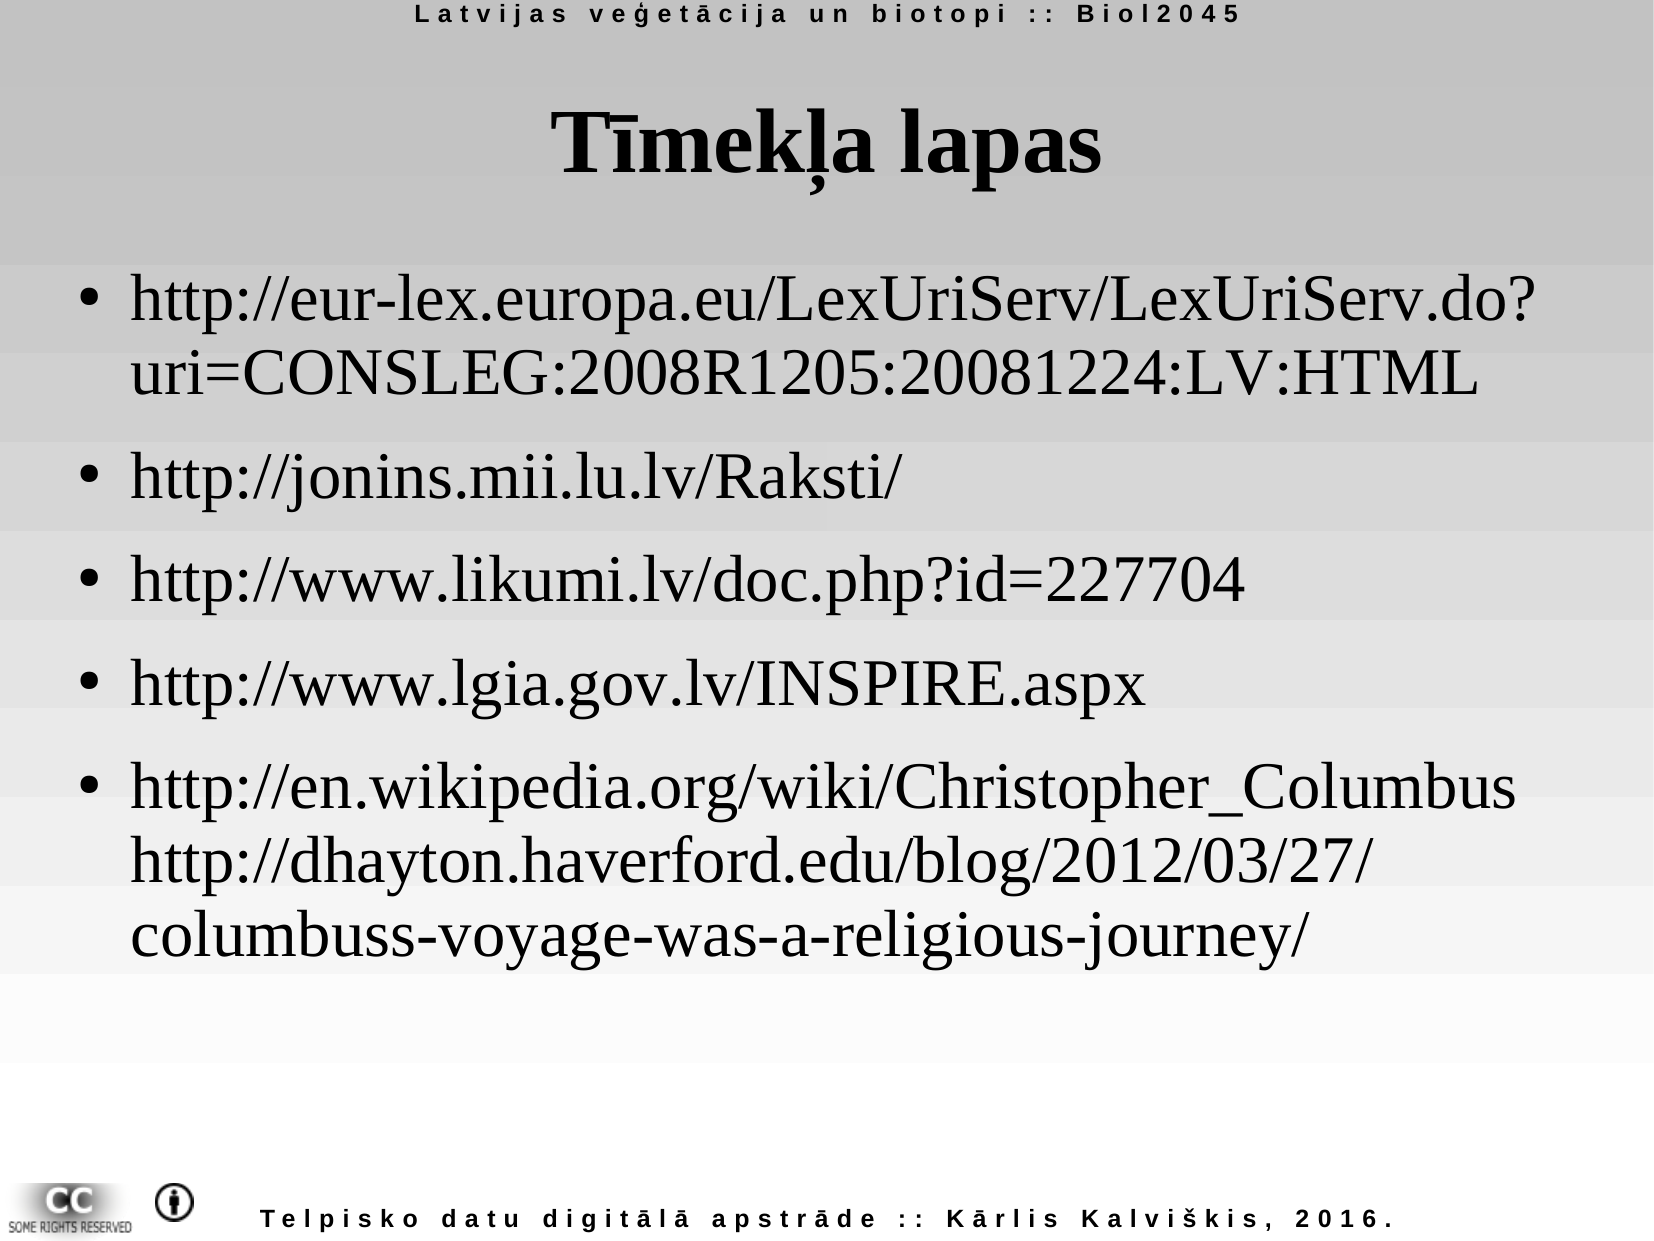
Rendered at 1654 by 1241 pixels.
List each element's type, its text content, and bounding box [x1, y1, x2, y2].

title Tīmekļa lapas [59, 37, 1596, 246]
list http://eur-lex.europa.eu/LexUriServ/LexUriServ.do?uri=CONSLEG:2008R1205:20081224:LV:HTML http://jonins.mii.lu.lv/Raksti/ http://www.likumi.lv/doc.php?id=227704 http://www.lgia.gov.lv/INSPIRE.aspx http://en.wikipedia.org/wiki/Christopher_Columbus http://dhayton.haverford.edu/blog/2012/03/27/columbuss-voyage-was-a-religious-journey/ [59, 261, 1596, 981]
picture [0, 0, 1654, 1241]
